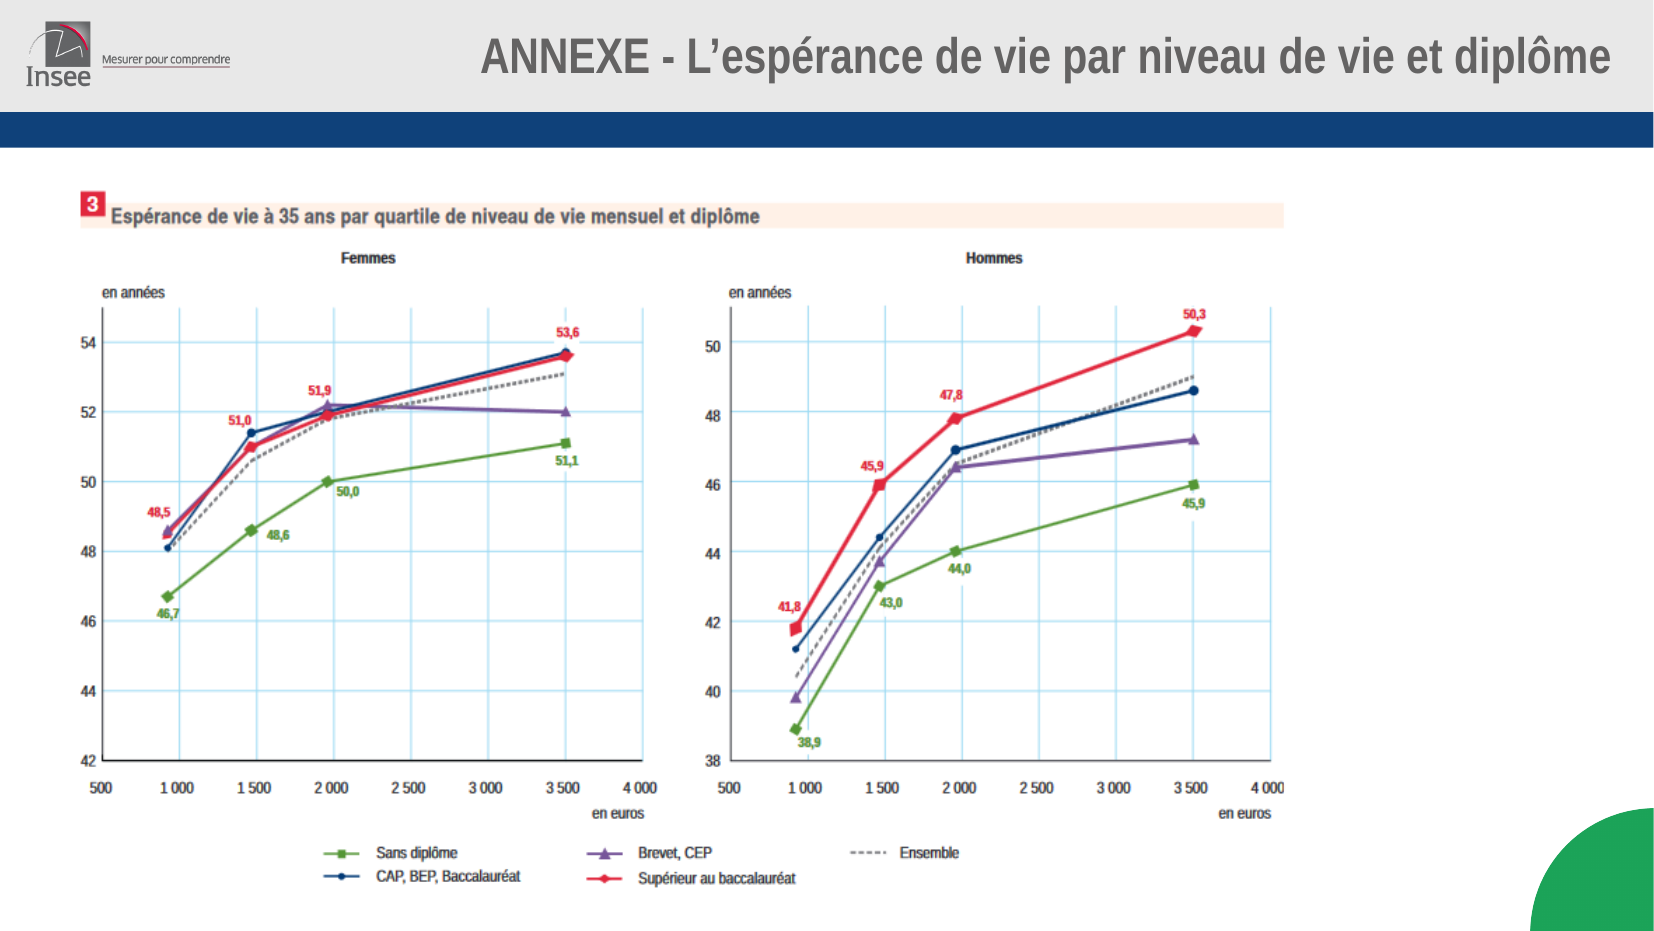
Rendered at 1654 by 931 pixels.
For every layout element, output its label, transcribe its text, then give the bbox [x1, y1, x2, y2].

picture [23, 0, 230, 89]
picture [1530, 808, 1654, 931]
text_box ANNEXE - L’espérance de vie par niveau de vie et diplôme [225, 23, 1624, 84]
picture [64, 174, 1305, 910]
